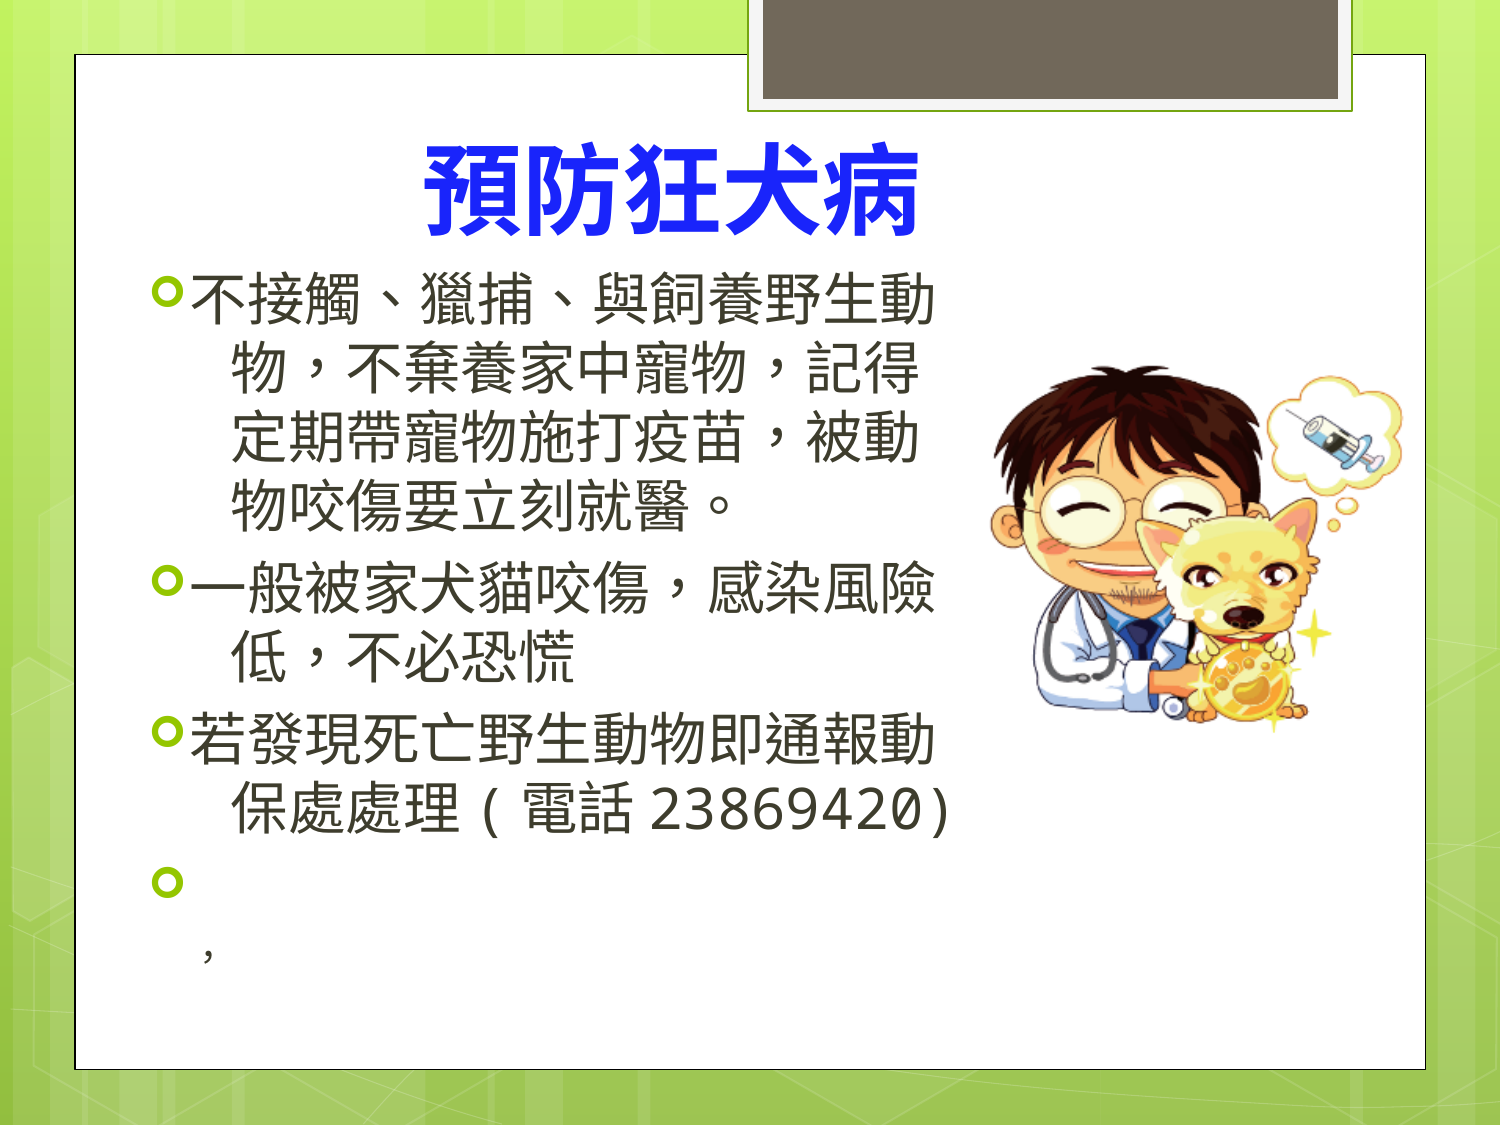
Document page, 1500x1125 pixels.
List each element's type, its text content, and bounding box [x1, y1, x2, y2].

list 不接觸、獵捕、與飼養野生動物，不棄養家中寵物，記得定期帶寵物施打疫苗，被動物咬傷要立刻就醫。 一般被家犬貓咬傷，感染風險低，不必恐慌 若發現死亡野生動物即通報動保處處理(電話23869420) ， [112, 255, 987, 1000]
title 預防狂犬病 [183, 113, 1353, 256]
picture [974, 350, 1424, 745]
